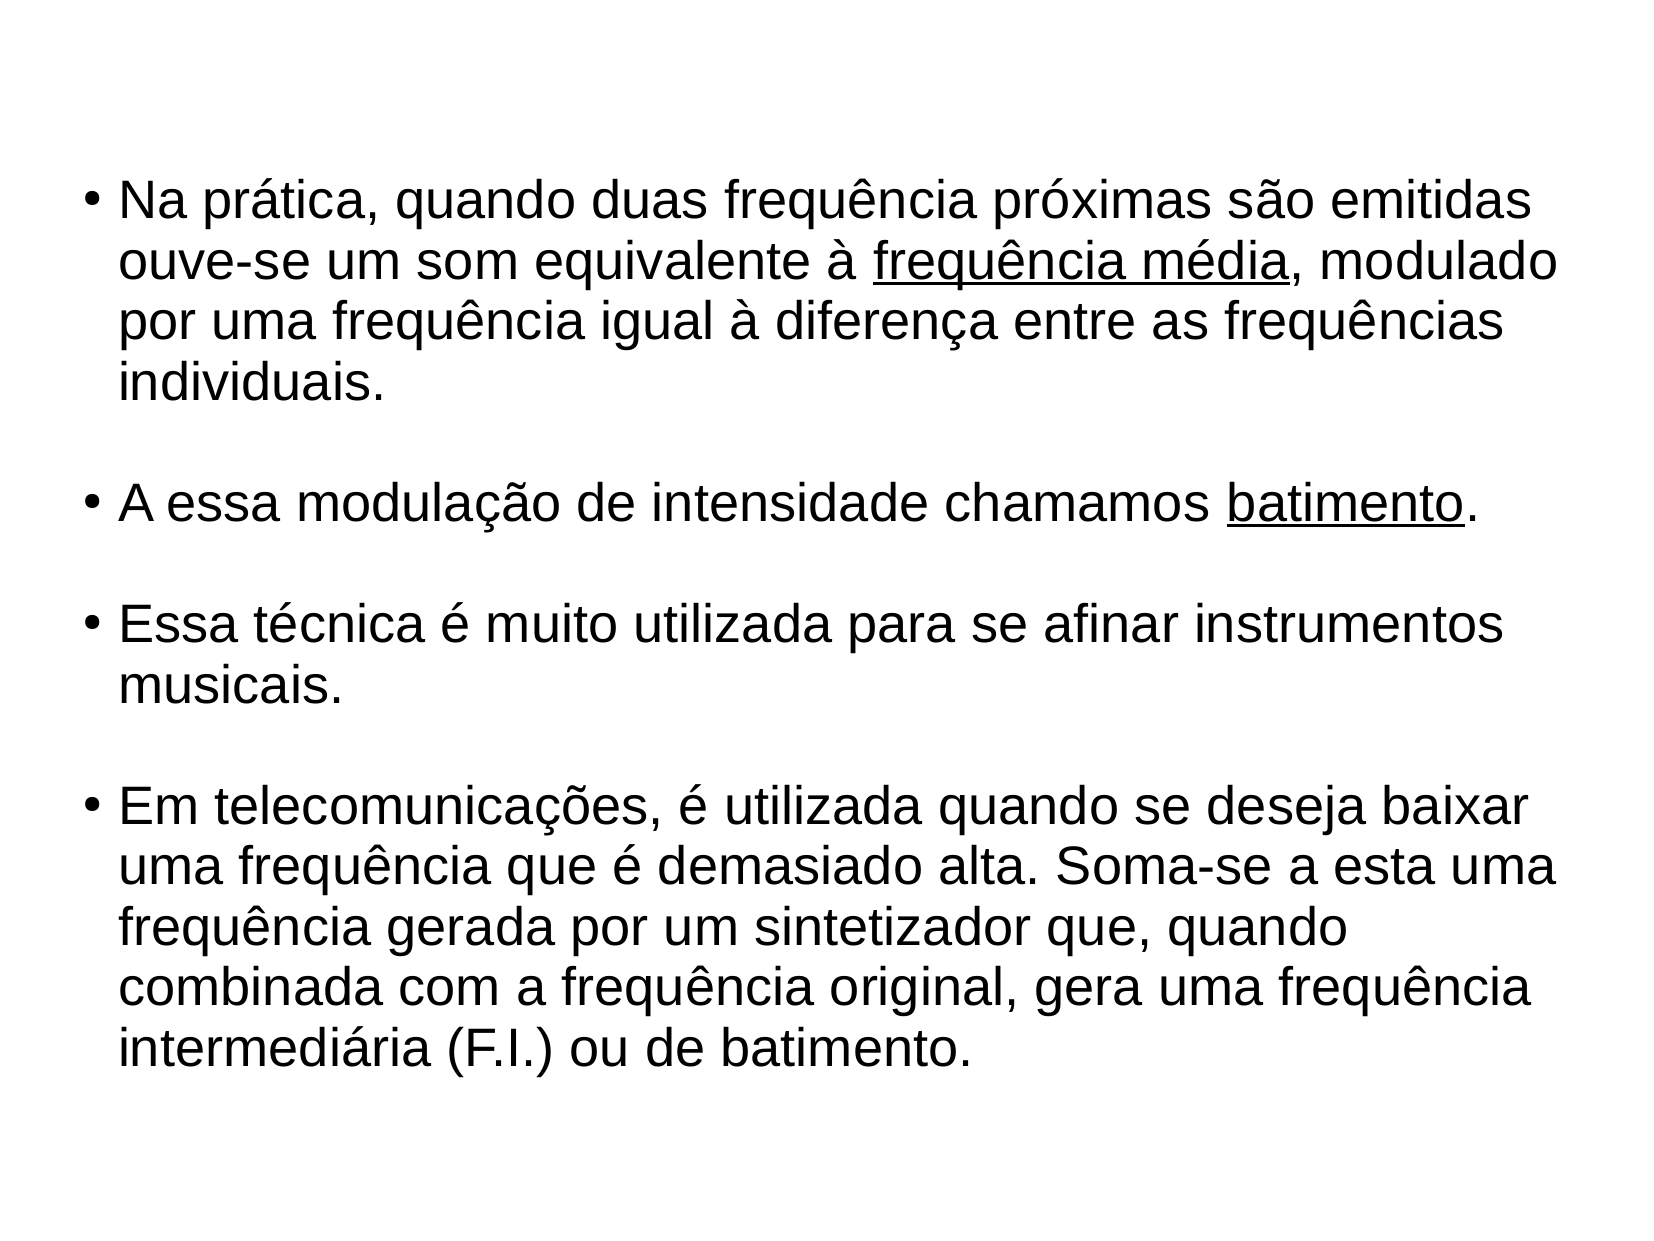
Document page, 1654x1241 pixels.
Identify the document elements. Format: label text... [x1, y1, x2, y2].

subtitle Na prática, quando duas frequência próximas são emitidas ouve-se um som equivalente à frequência média, modulado por uma frequência igual à diferença entre as frequências individuais. A essa modulação de intensidade chamamos batimento. Essa técnica é muito utilizada para se afinar instrumentos musicais. Em telecomunicações, é utilizada quando se deseja baixar uma frequência que é demasiado alta. Soma-se a esta uma frequência gerada por um sintetizador que, quando combinada com a frequência original, gera uma frequência intermediária (F.I.) ou de batimento. [82, 143, 1571, 1104]
